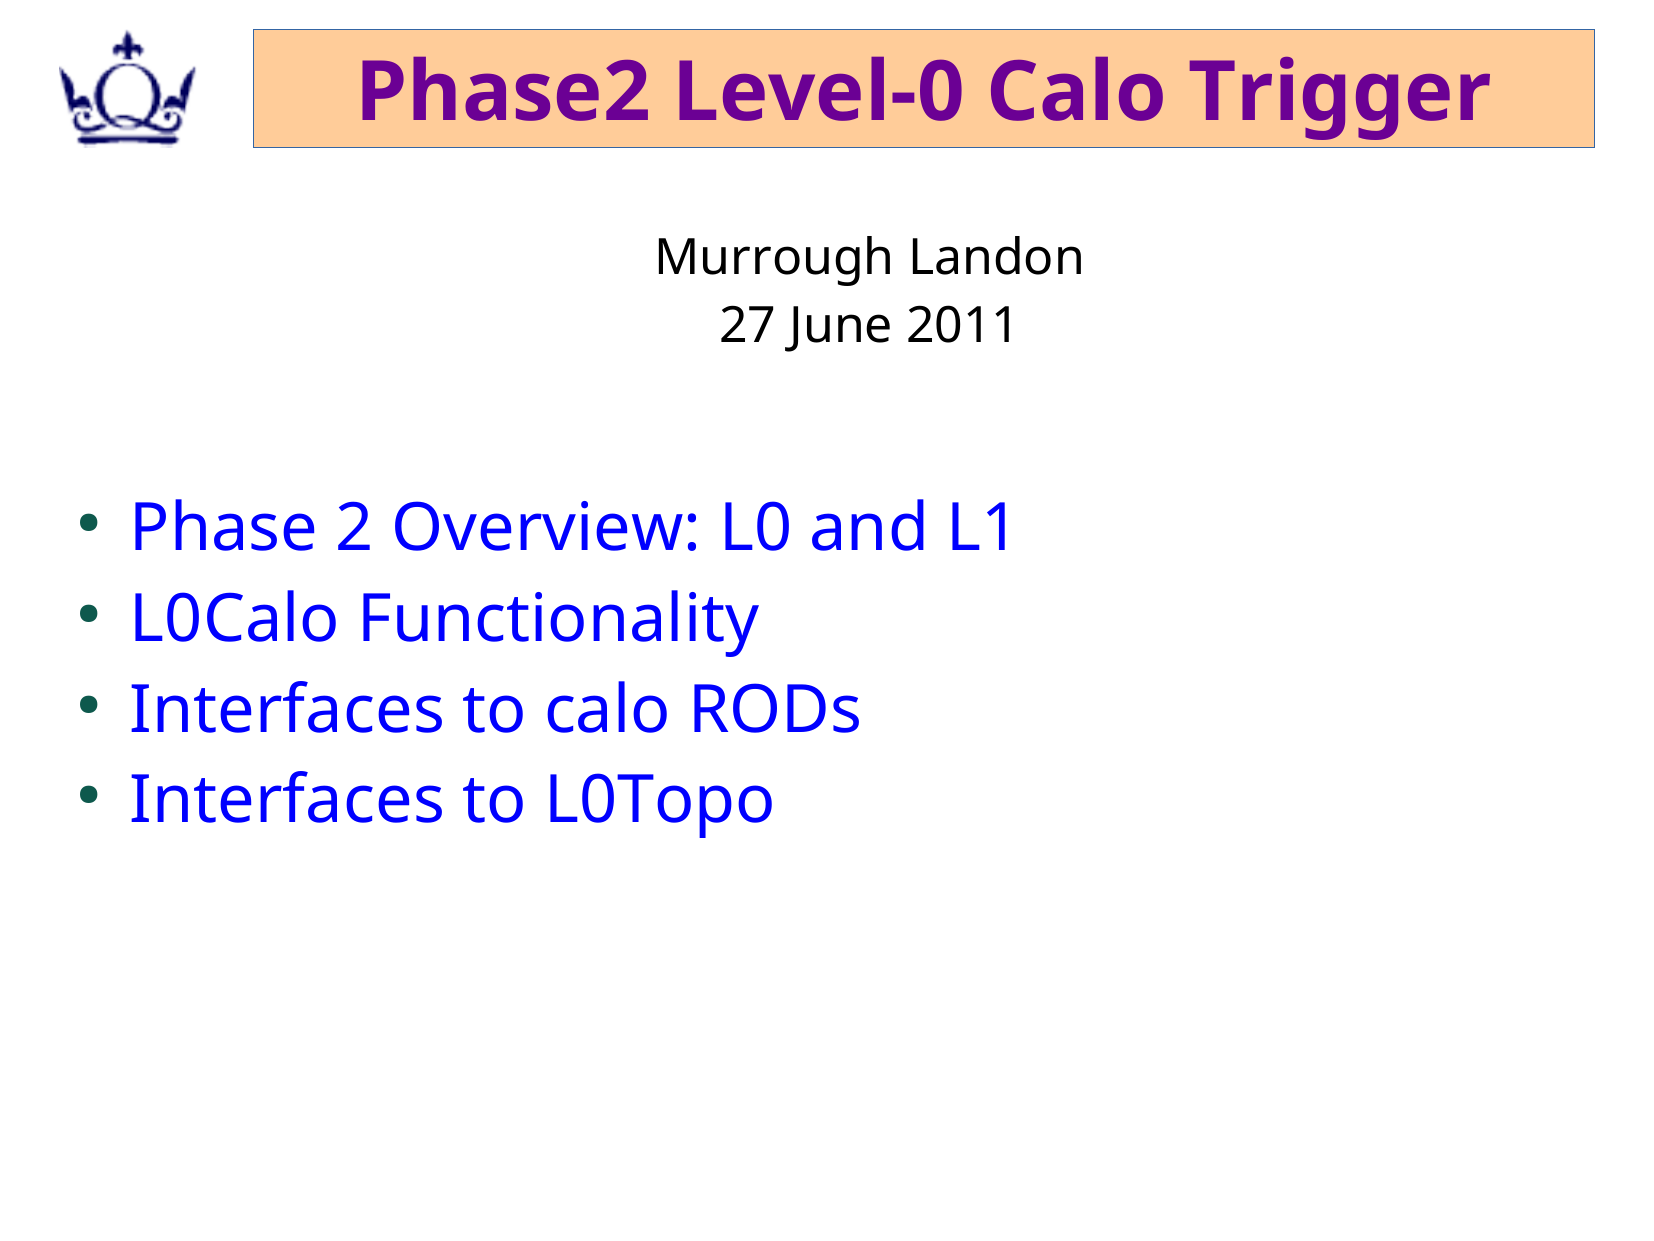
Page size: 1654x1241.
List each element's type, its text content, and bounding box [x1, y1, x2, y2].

title Phase2 Level-0 Calo Trigger [253, 29, 1595, 148]
picture [59, 29, 200, 148]
list Phase 2 Overview: L0 and L1 L0Calo Functionality Interfaces to calo RODs Interfaces to L0Topo [59, 479, 1595, 1127]
text_box Murrough Landon 27 June 2011 [367, 220, 1373, 360]
